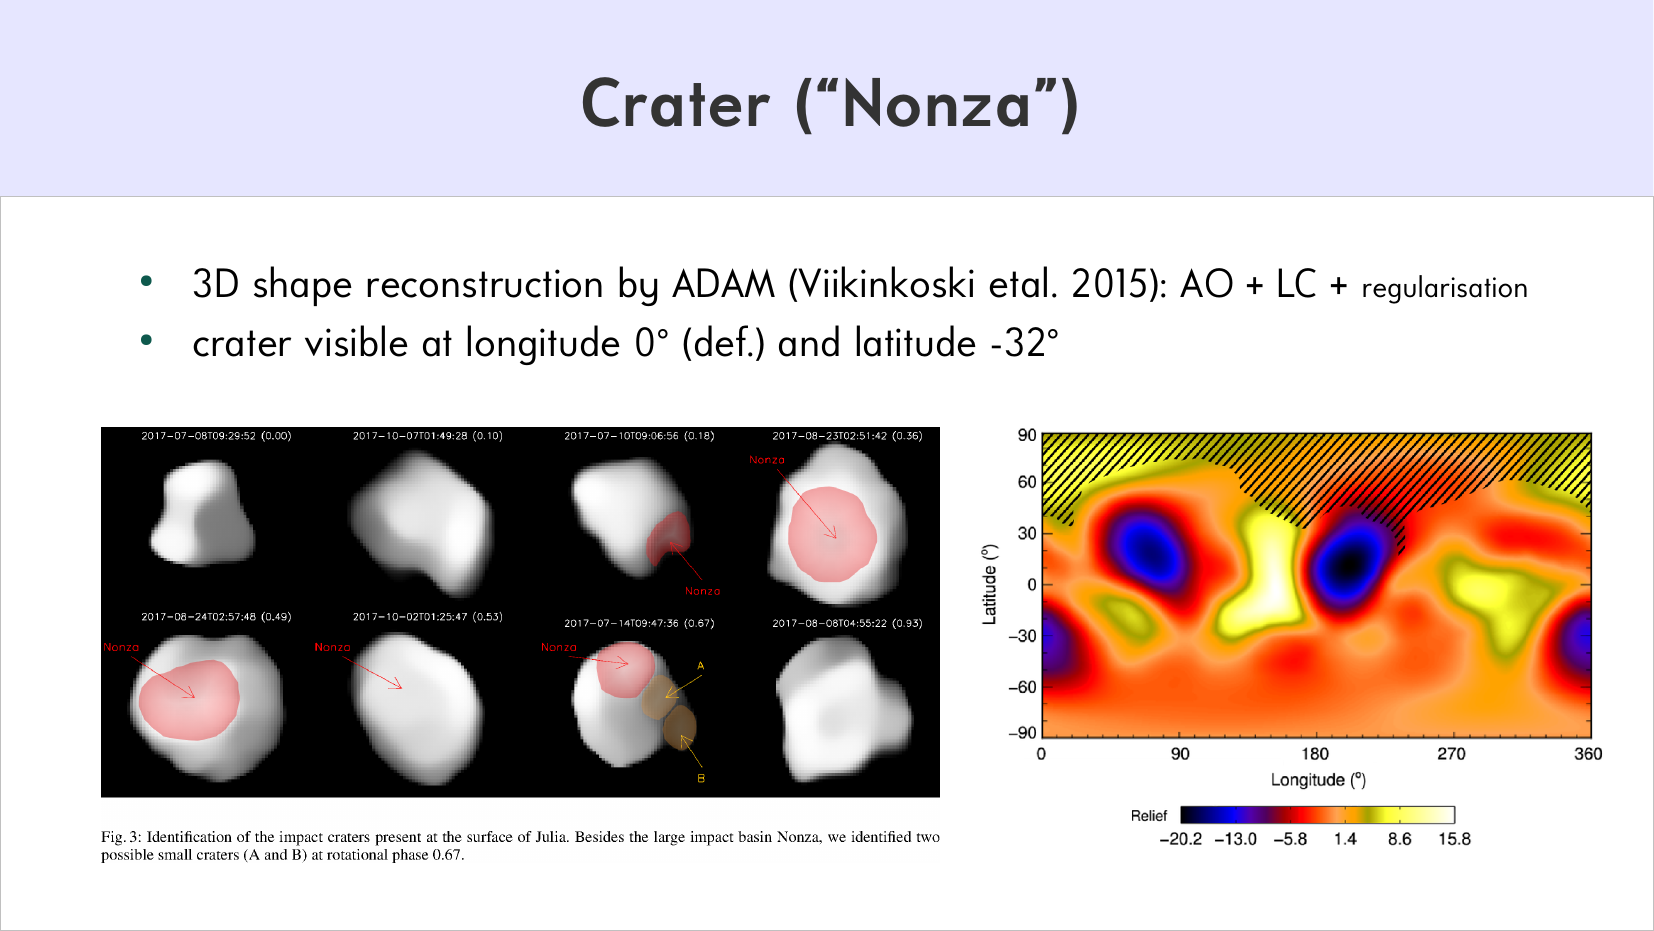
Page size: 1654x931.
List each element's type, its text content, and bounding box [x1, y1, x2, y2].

list 3D shape reconstruction by ADAM (Viikinkoski etal. 2015): AO + LC + regularisation crater visible at longitude 0° (def.) and latitude -32° [121, 258, 1594, 798]
title Crater (“Nonza”) [124, 23, 1537, 179]
picture [979, 426, 1604, 847]
picture [101, 427, 940, 863]
